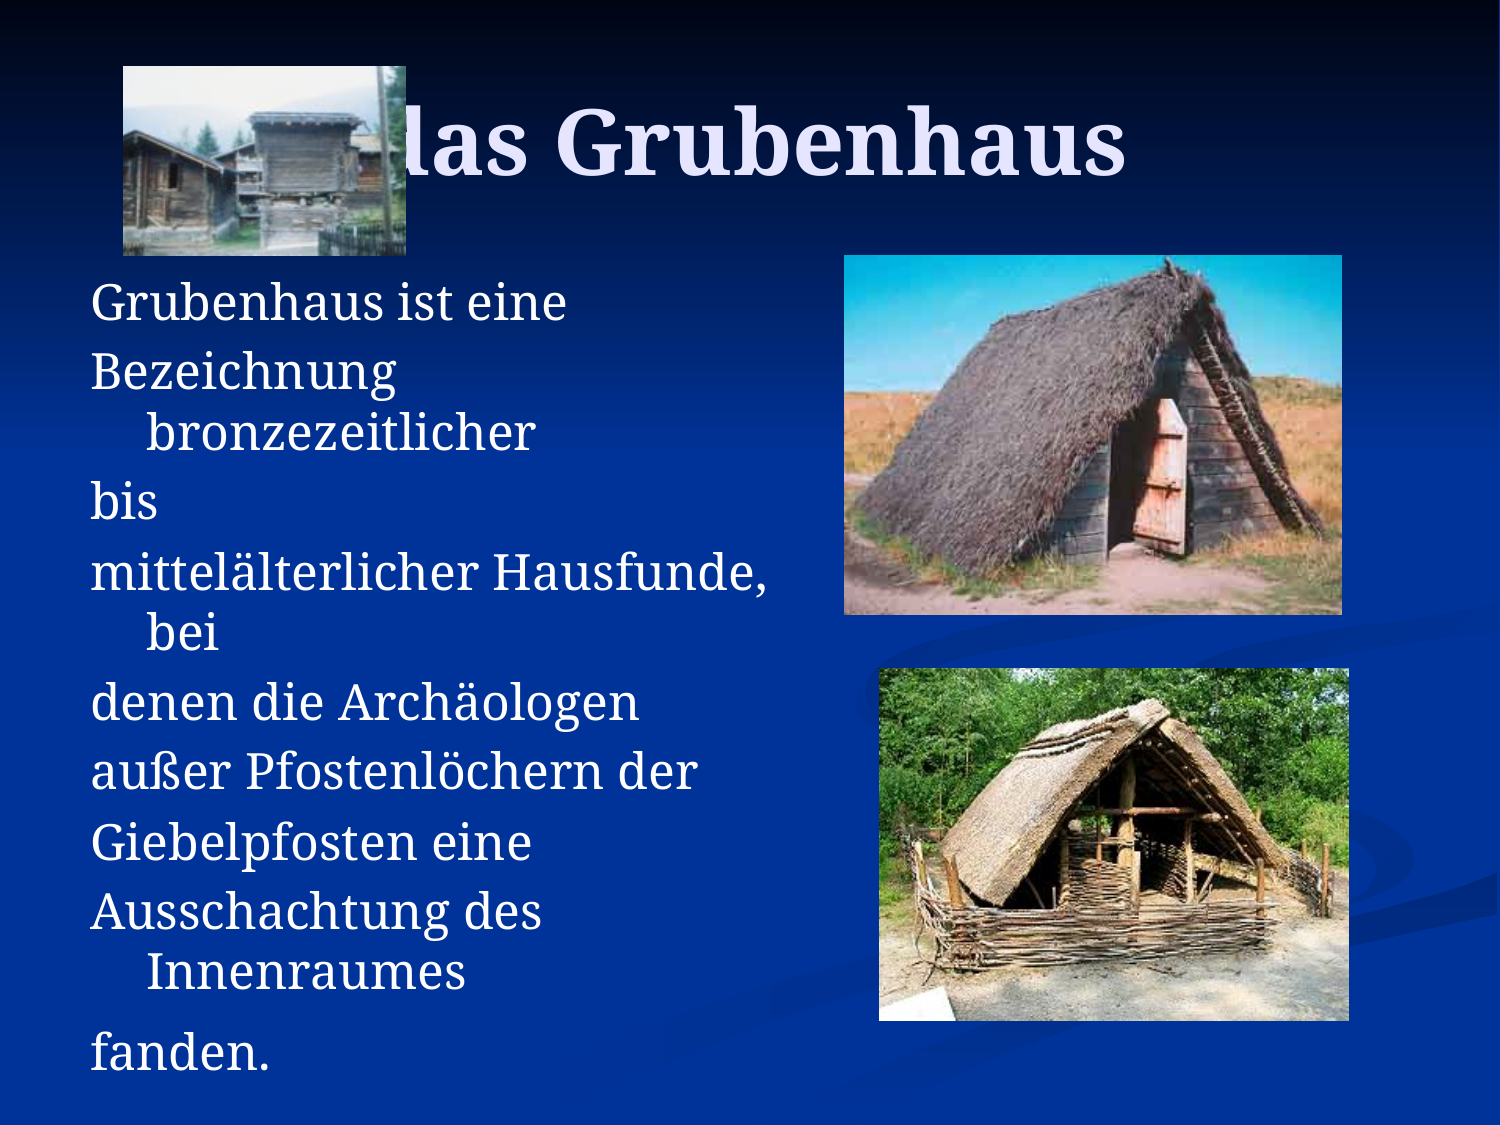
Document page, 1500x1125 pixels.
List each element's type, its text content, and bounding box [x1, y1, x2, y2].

list Grubenhaus ist eine Bezeichnung bronzezeitlicher bis mittelälterlicher Hausfunde, bei denen die Archäologen außer Pfostenlöchern der Giebelpfosten eine Ausschachtung des Innenraumes fanden. [75, 262, 798, 1005]
picture [879, 668, 1349, 1021]
title das Grubenhaus [75, 45, 1425, 233]
picture [844, 255, 1342, 615]
picture [123, 66, 406, 256]
